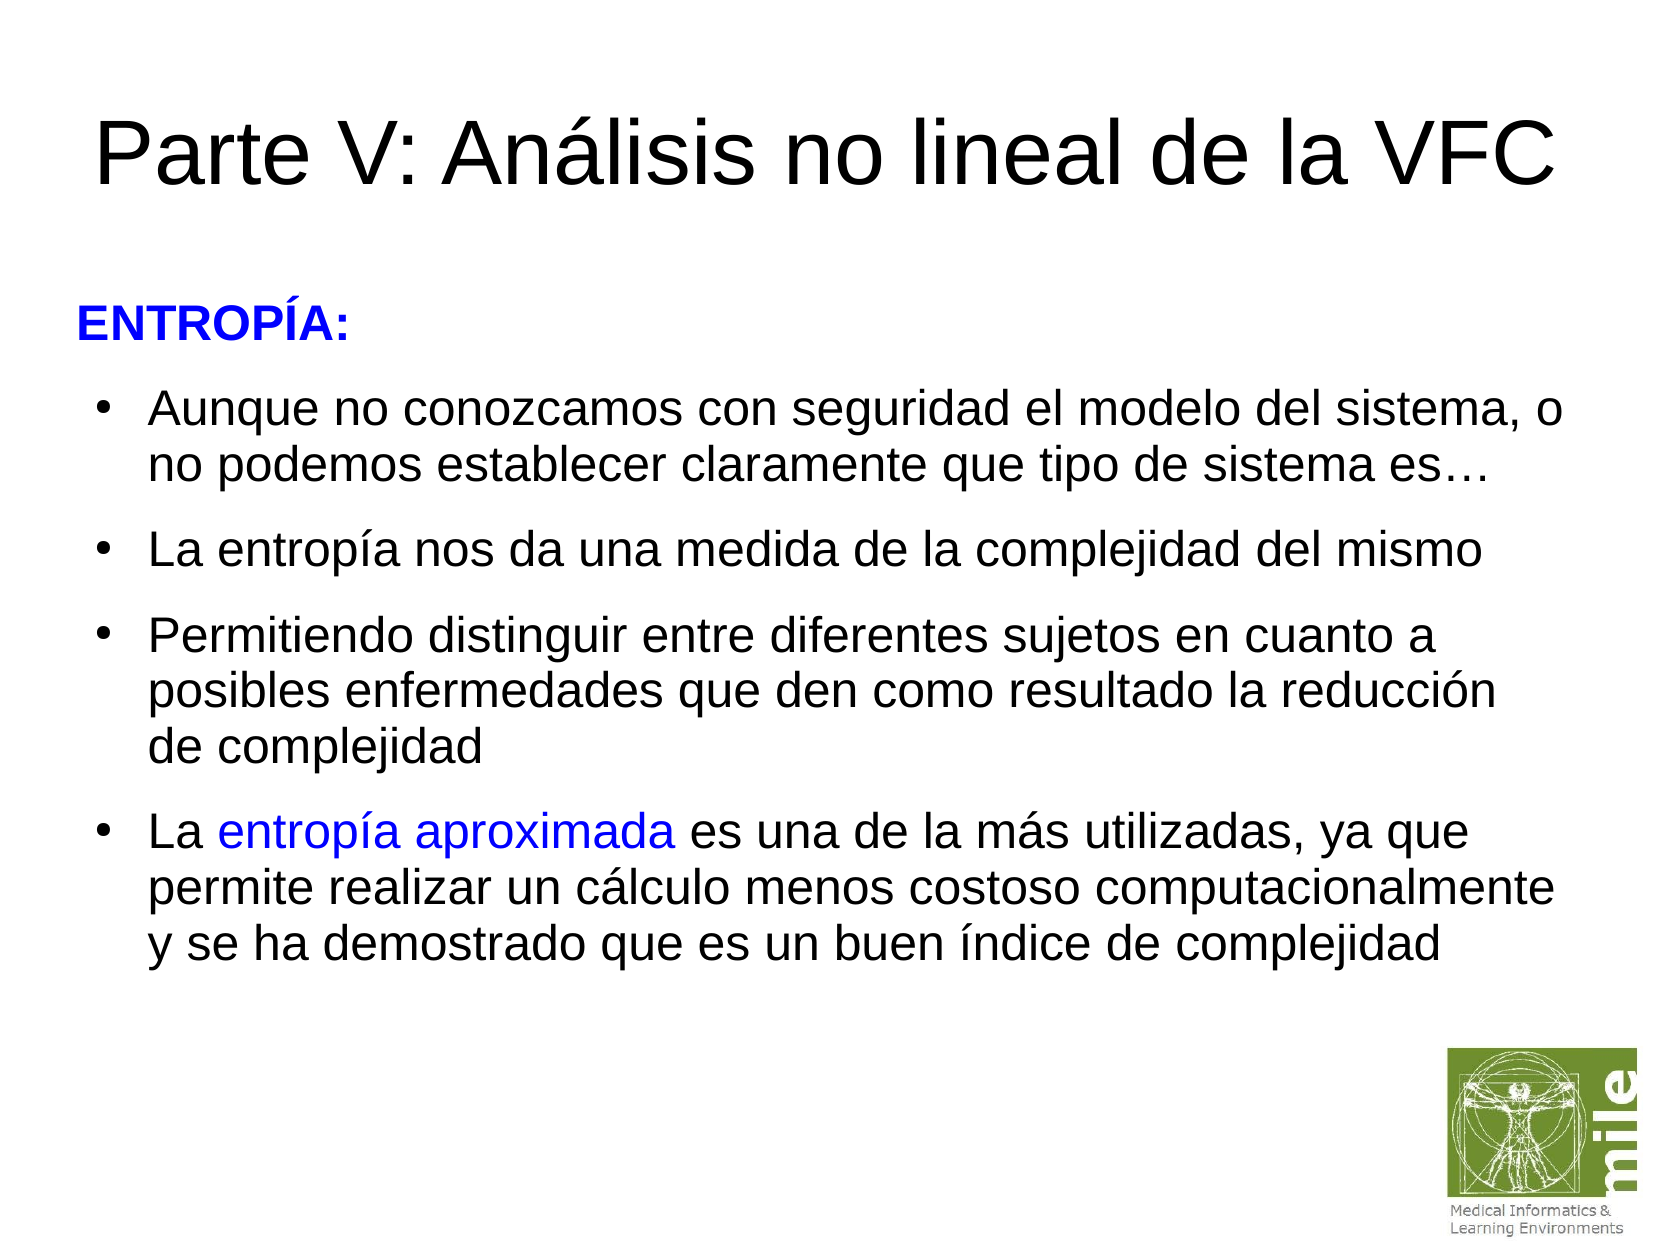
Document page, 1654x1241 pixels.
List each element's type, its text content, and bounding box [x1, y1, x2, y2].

list ENTROPÍA: Aunque no conozcamos con seguridad el modelo del sistema, o no podemos establecer claramente que tipo de sistema es… La entropía nos da una medida de la complejidad del mismo Permitiendo distinguir entre diferentes sujetos en cuanto a posibles enfermedades que den como resultado la reducción de complejidad La entropía aproximada es una de la más utilizadas, ya que permite realizar un cálculo menos costoso computacionalmente y se ha demostrado que es un buen índice de complejidad [76, 295, 1565, 1114]
picture [1440, 1033, 1654, 1241]
title Parte V: Análisis no lineal de la VFC [82, 56, 1571, 250]
